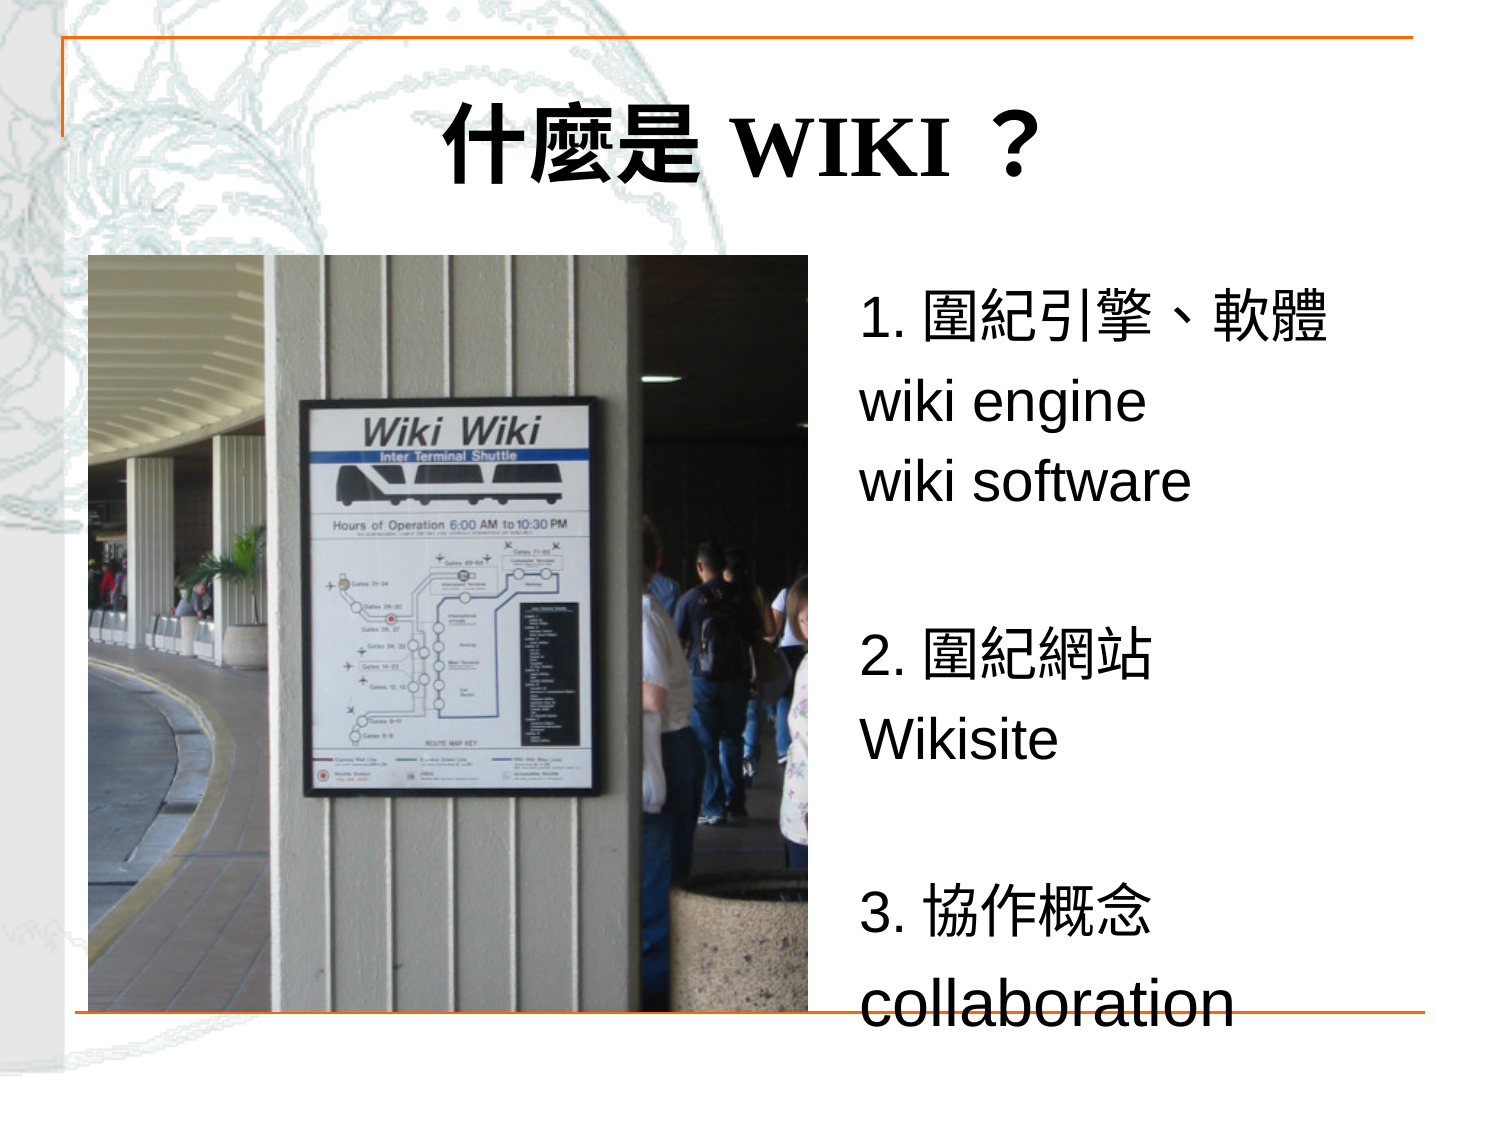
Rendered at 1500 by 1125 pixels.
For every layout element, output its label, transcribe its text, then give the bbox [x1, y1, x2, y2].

list 1.圍紀引擎、軟體 wiki engine wiki software 2.圍紀網站 Wikisite 3.協作概念 collaboration [844, 262, 1425, 1037]
title 什麼是WIKI？ [75, 45, 1426, 233]
picture [0, 0, 808, 1083]
